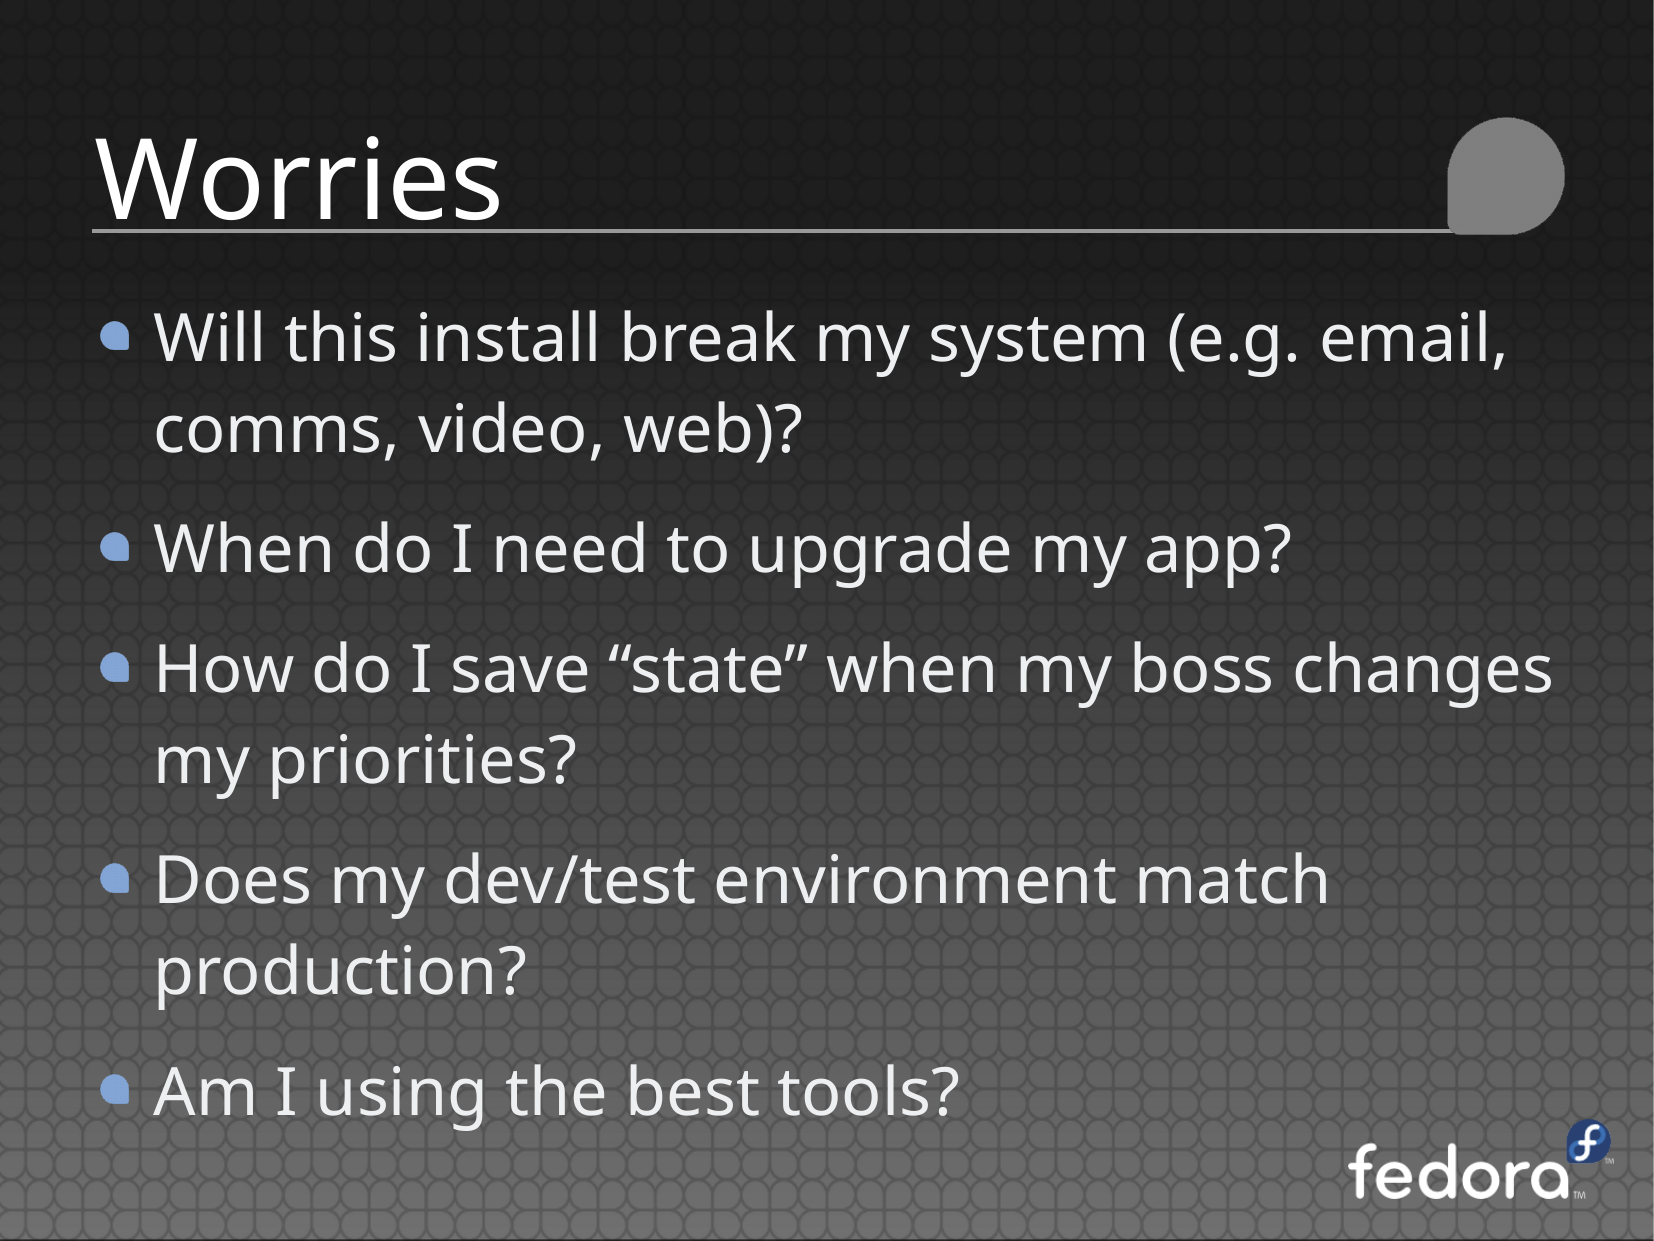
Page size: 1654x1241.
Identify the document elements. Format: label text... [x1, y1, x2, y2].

title Worries [94, 100, 1426, 251]
picture [0, 0, 1654, 1241]
list Will this install break my system (e.g. email, comms, video, web)? When do I need to upgrade my app? How do I save “state” when my boss changes my priorities? Does my dev/test environment match production? Am I using the best tools? [82, 290, 1571, 1094]
